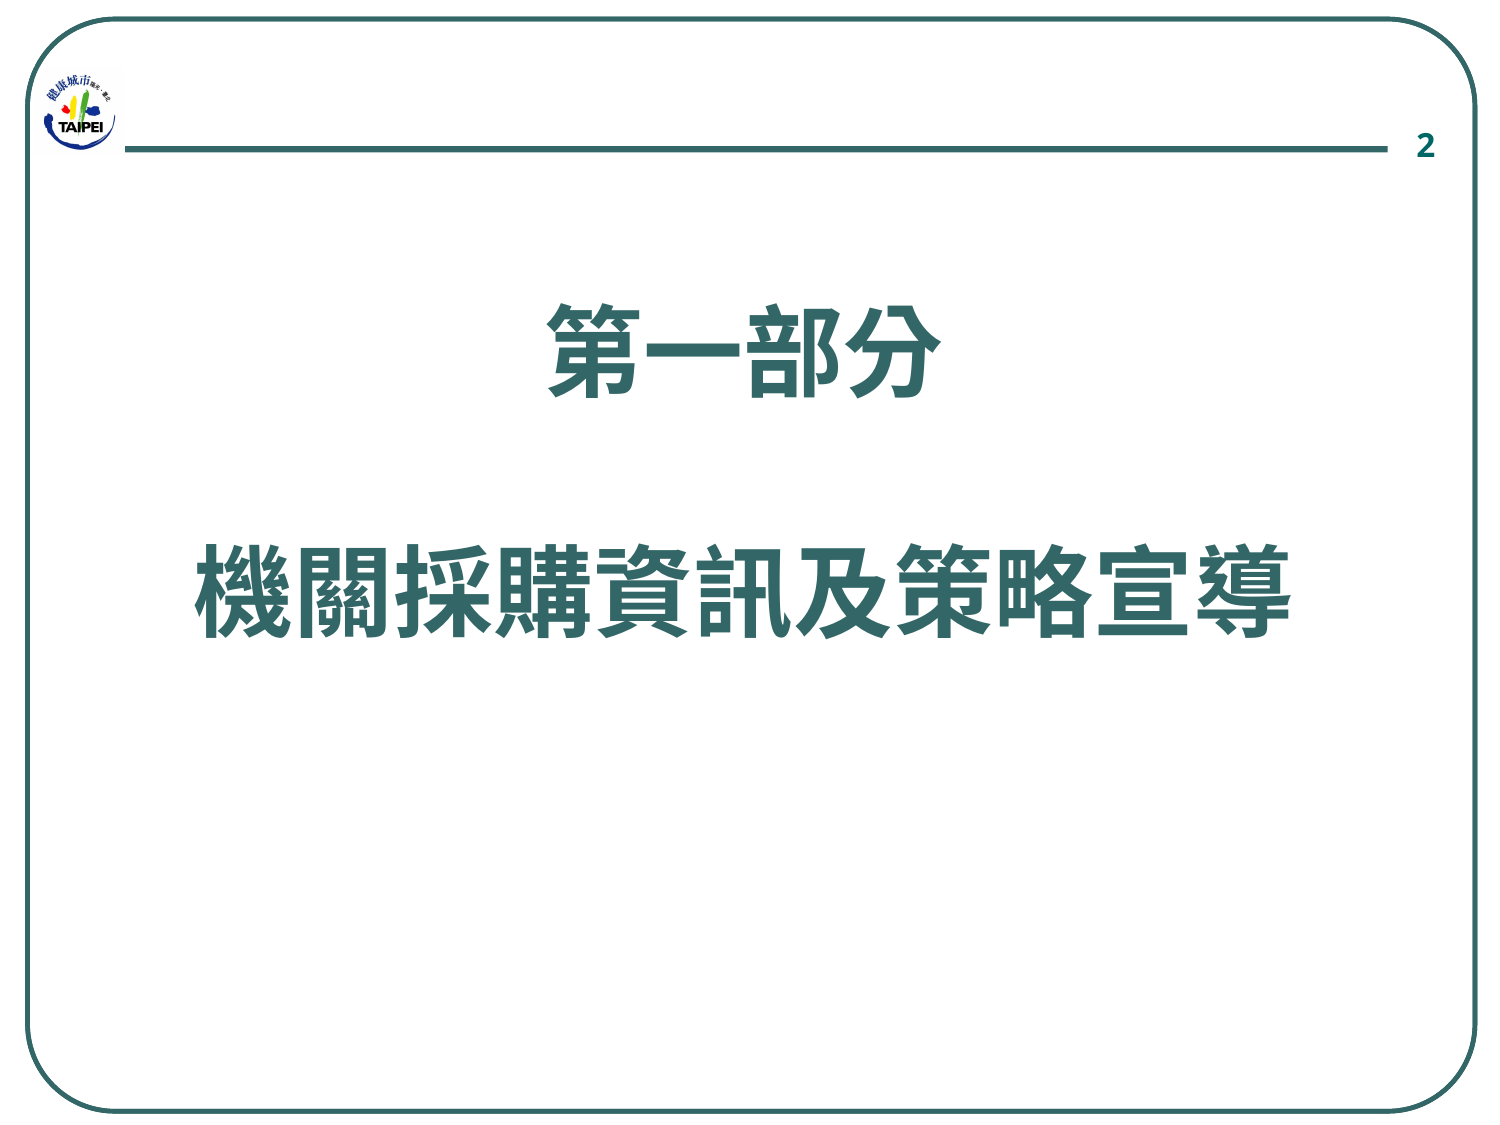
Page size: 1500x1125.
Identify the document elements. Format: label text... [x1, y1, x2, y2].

title 第一部分 機關採購資訊及策略宣導 [112, 220, 1375, 658]
